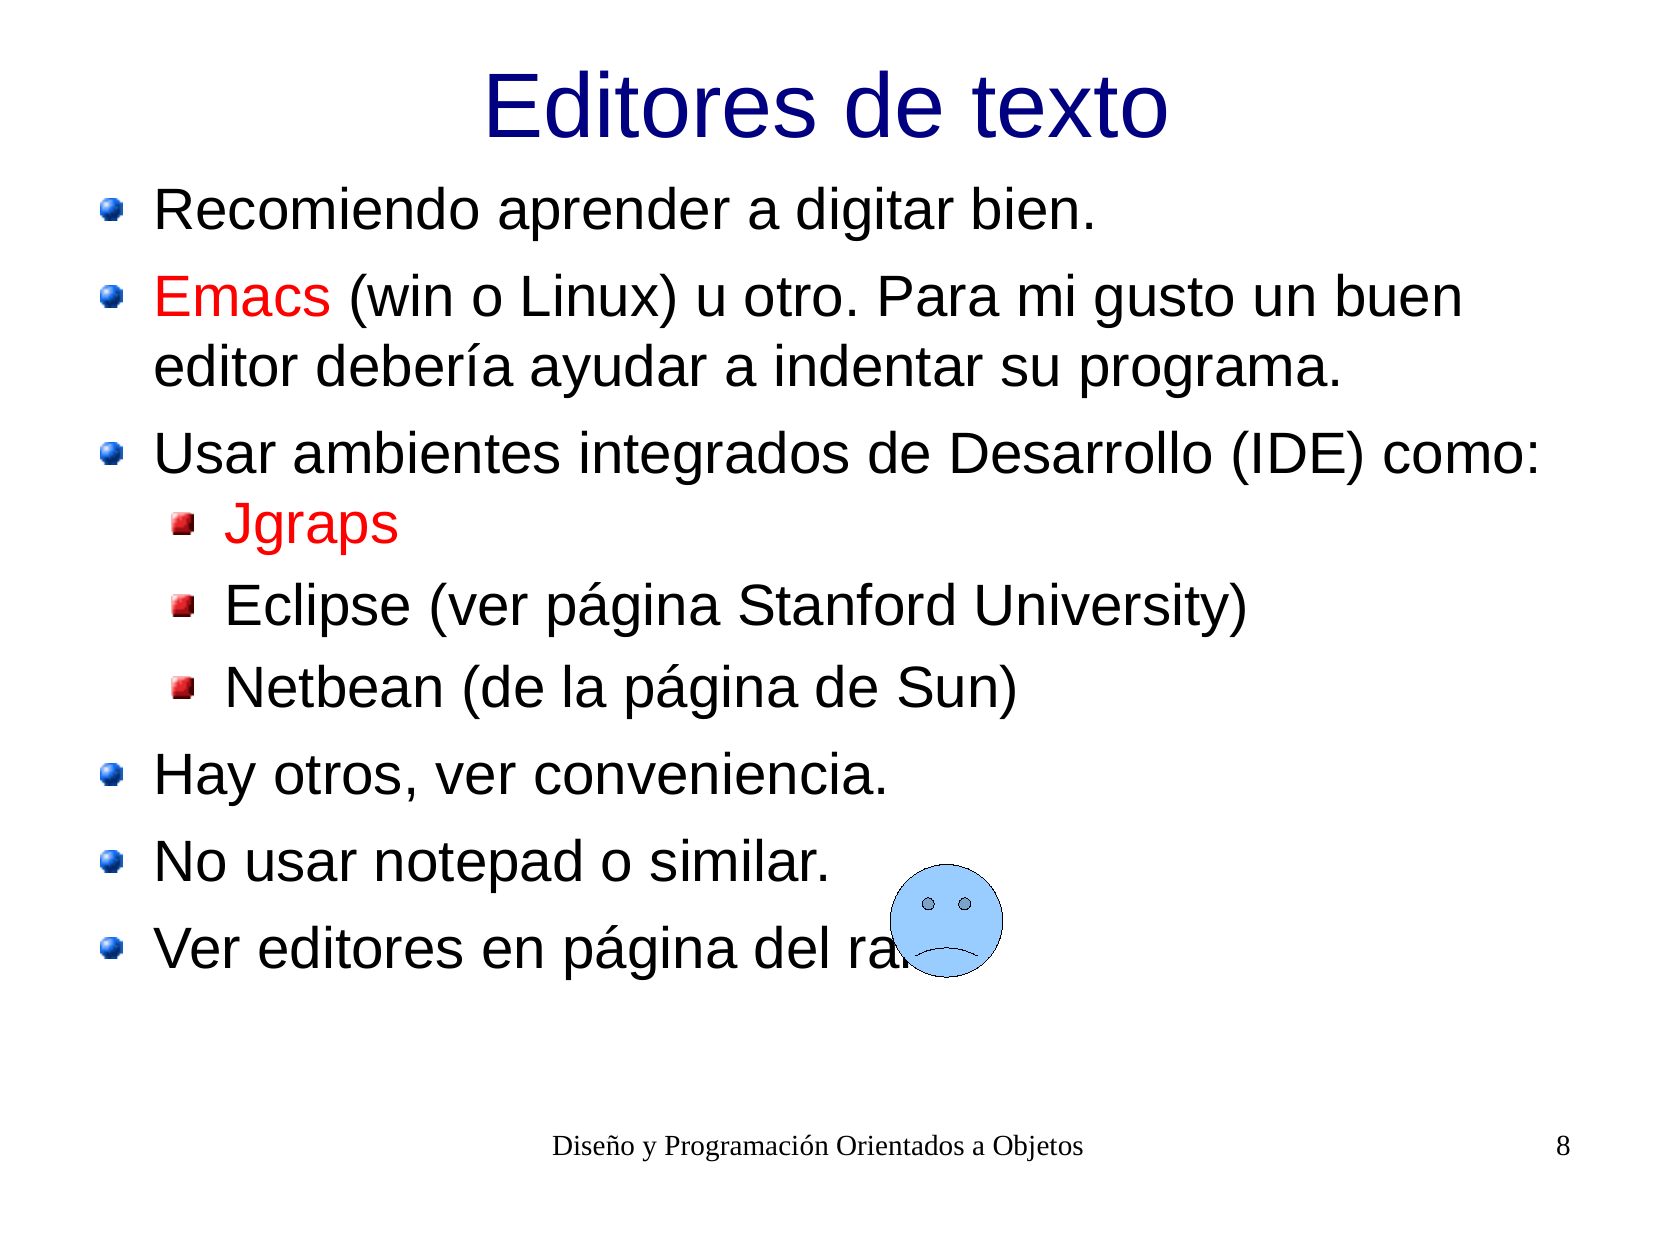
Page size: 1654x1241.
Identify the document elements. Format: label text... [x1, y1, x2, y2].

list Recomiendo aprender a digitar bien. Emacs (win o Linux) u otro. Para mi gusto un buen editor debería ayudar a indentar su programa. Usar ambientes integrados de Desarrollo (IDE) como: Jgraps Eclipse (ver página Stanford University) Netbean (de la página de Sun) Hay otros, ver conveniencia. No usar notepad o similar. Ver editores en página del ramo [82, 171, 1571, 1126]
title Editores de texto [82, 44, 1571, 159]
text_box [890, 864, 1003, 978]
